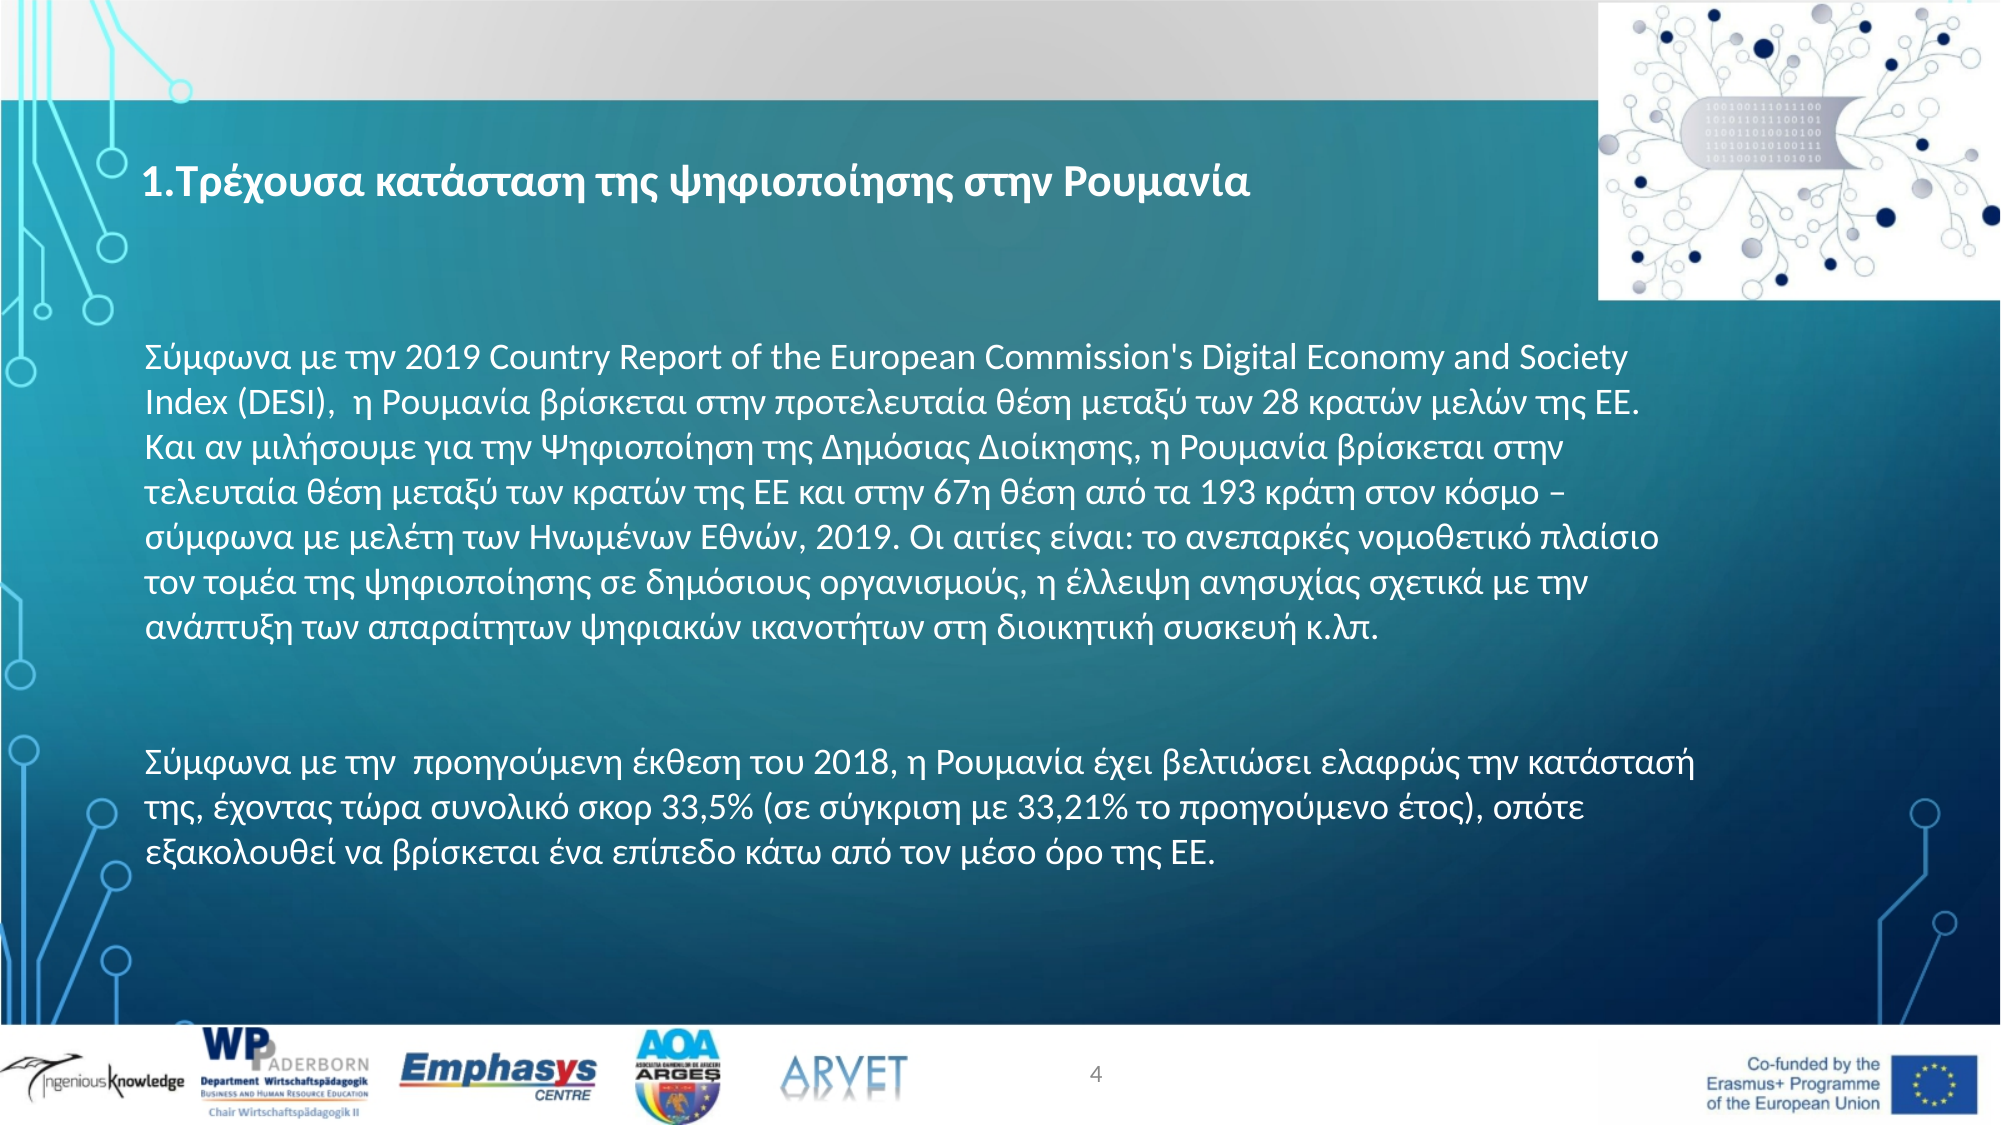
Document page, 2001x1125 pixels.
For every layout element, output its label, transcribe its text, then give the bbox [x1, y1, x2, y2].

text_box Σύμφωνα με την 2019 Country Report of the European Commission's Digital Economy and Society Index (DESI), η Ρουμανία βρίσκεται στην προτελευταία θέση μεταξύ των 28 κρατών μελών της ΕΕ. Και αν μιλήσουμε για την Ψηφιοποίηση της Δημόσιας Διοίκησης, η Ρουμανία βρίσκεται στην τελευταία θέση μεταξύ των κρατών της ΕΕ και στην 67η θέση από τα 193 κράτη στον κόσμο – σύμφωνα με μελέτη των Ηνωμένων Εθνών, 2019. Οι αιτίες είναι: το ανεπαρκές νομοθετικό πλαίσιο τον τομέα της ψηφιοποίησης σε δημόσιους οργανισμούς, η έλλειψη ανησυχίας σχετικά με την ανάπτυξη των απαραίτητων ψηφιακών ικανοτήτων στη διοικητική συσκευή κ.λπ. Σύμφωνα με την προηγούμενη έκθεση του 2018, η Ρουμανία έχει βελτιώσει ελαφρώς την κατάστασή της, έχοντας τώρα συνολικό σκορ 33,5% (σε σύγκριση με 33,21% το προηγούμενο έτος), οπότε εξακολουθεί να βρίσκεται ένα επίπεδο κάτω από τον μέσο όρο της ΕΕ. [130, 324, 1713, 880]
picture [0, 0, 2001, 1125]
text_box Τρέχουσα κατάσταση της ψηφιοποίησης στην Ρουμανία [125, 115, 1345, 214]
